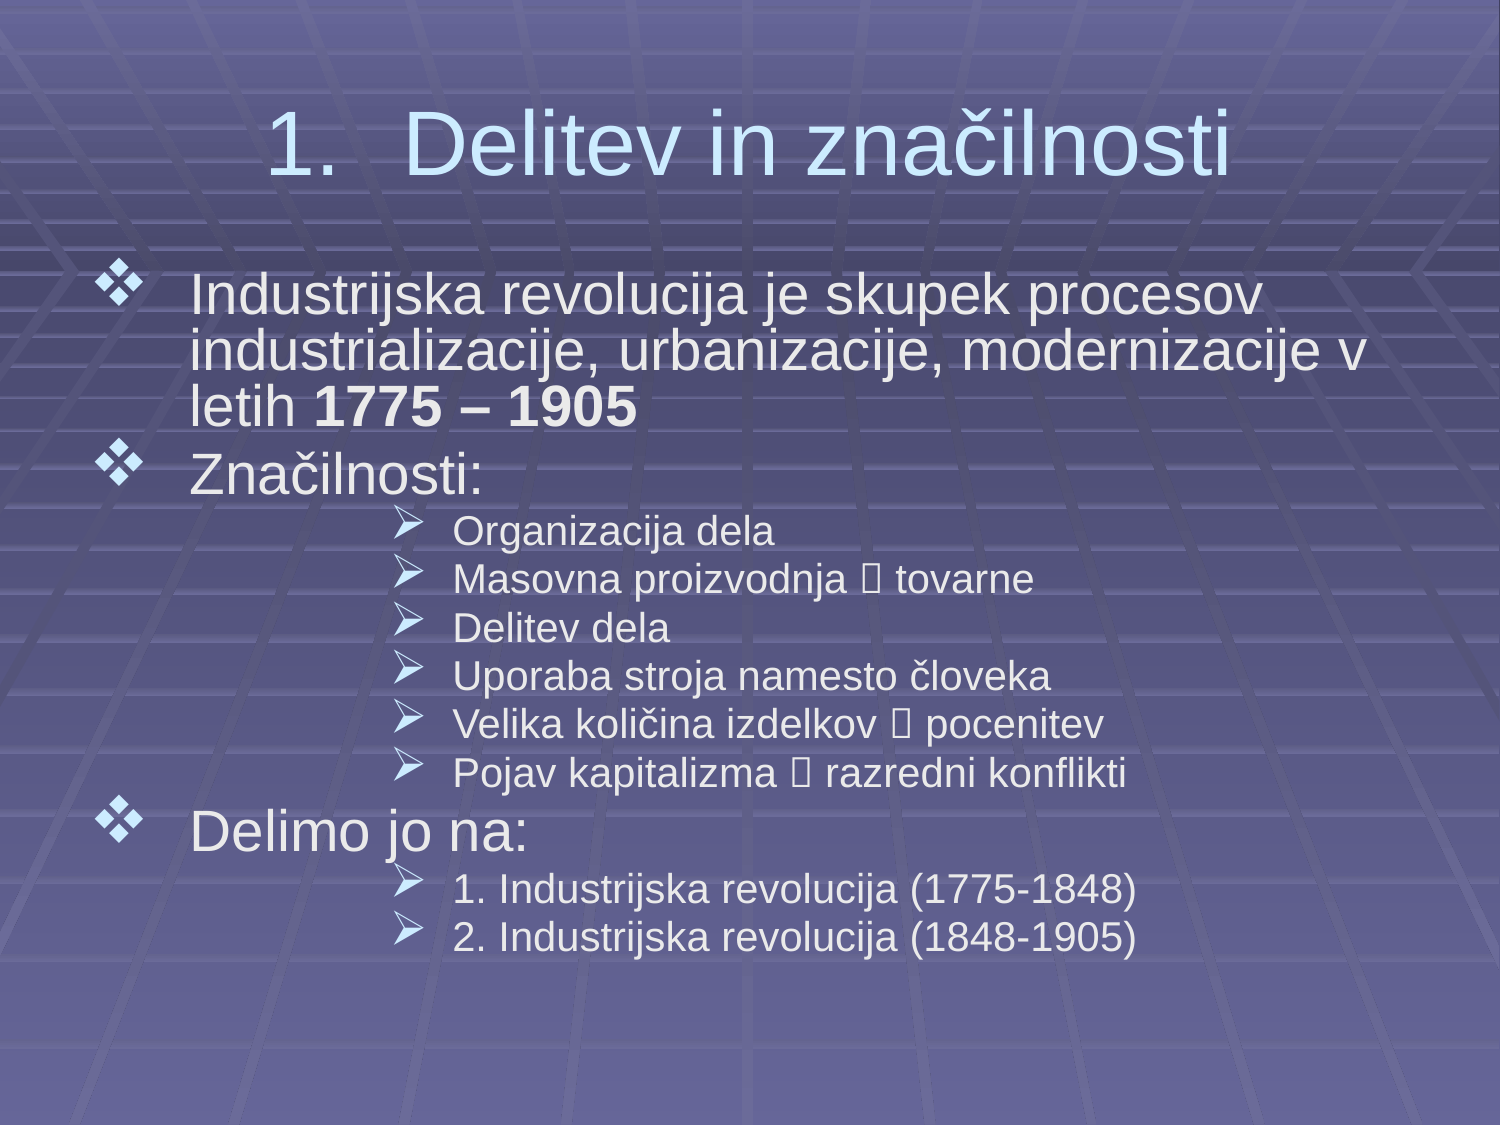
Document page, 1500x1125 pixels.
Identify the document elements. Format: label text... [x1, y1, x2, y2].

title Delitev in značilnosti [74, 44, 1425, 233]
list Industrijska revolucija je skupek procesov industrializacije, urbanizacije, modernizacije v letih 1775 – 1905 Značilnosti: Organizacija dela Masovna proizvodnja  tovarne Delitev dela Uporaba stroja namesto človeka Velika količina izdelkov  pocenitev Pojav kapitalizma  razredni konflikti Delimo jo na: 1. Industrijska revolucija (1775-1848) 2. Industrijska revolucija (1848-1905) [74, 262, 1425, 1000]
